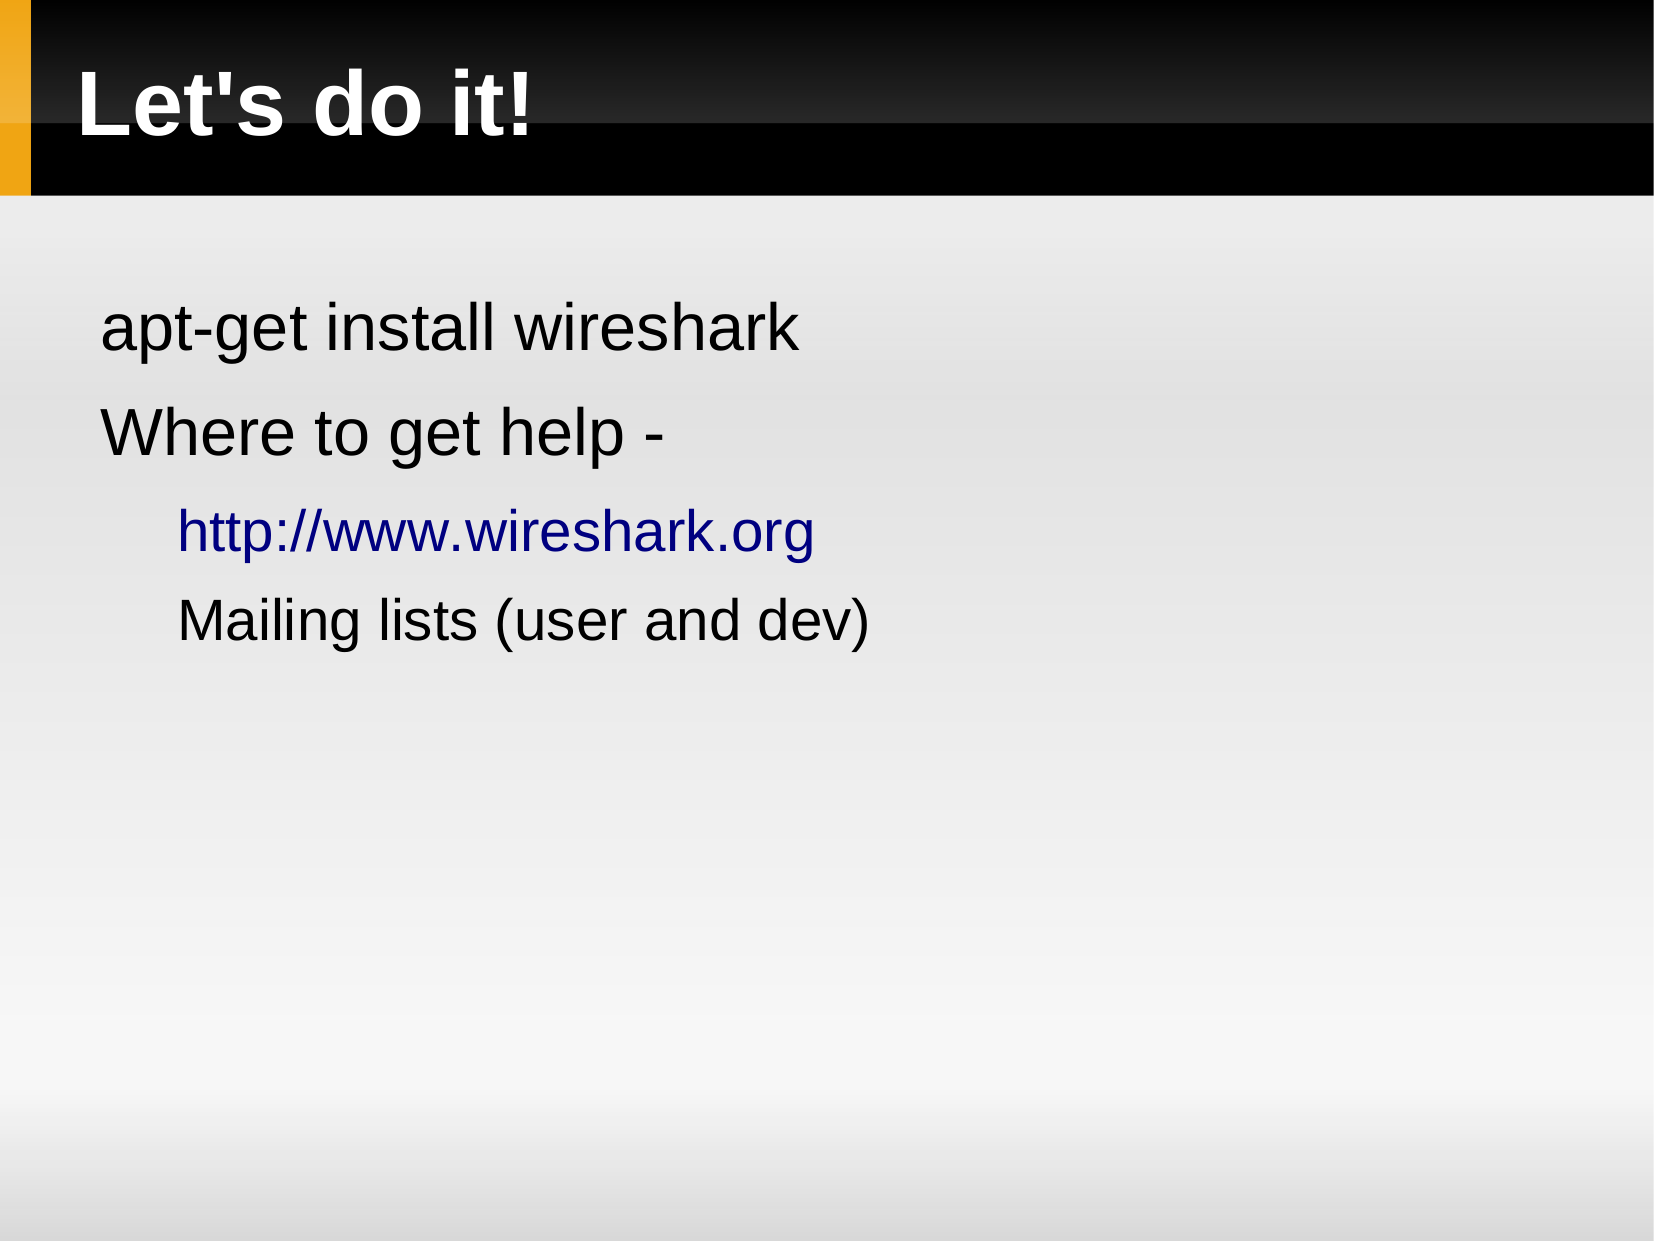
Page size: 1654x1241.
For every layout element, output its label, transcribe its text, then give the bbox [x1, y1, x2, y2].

picture [0, 0, 1654, 1241]
title Let's do it! [76, 7, 1565, 200]
list apt-get install wireshark Where to get help - http://www.wireshark.org Mailing lists (user and dev) [82, 290, 1571, 1094]
